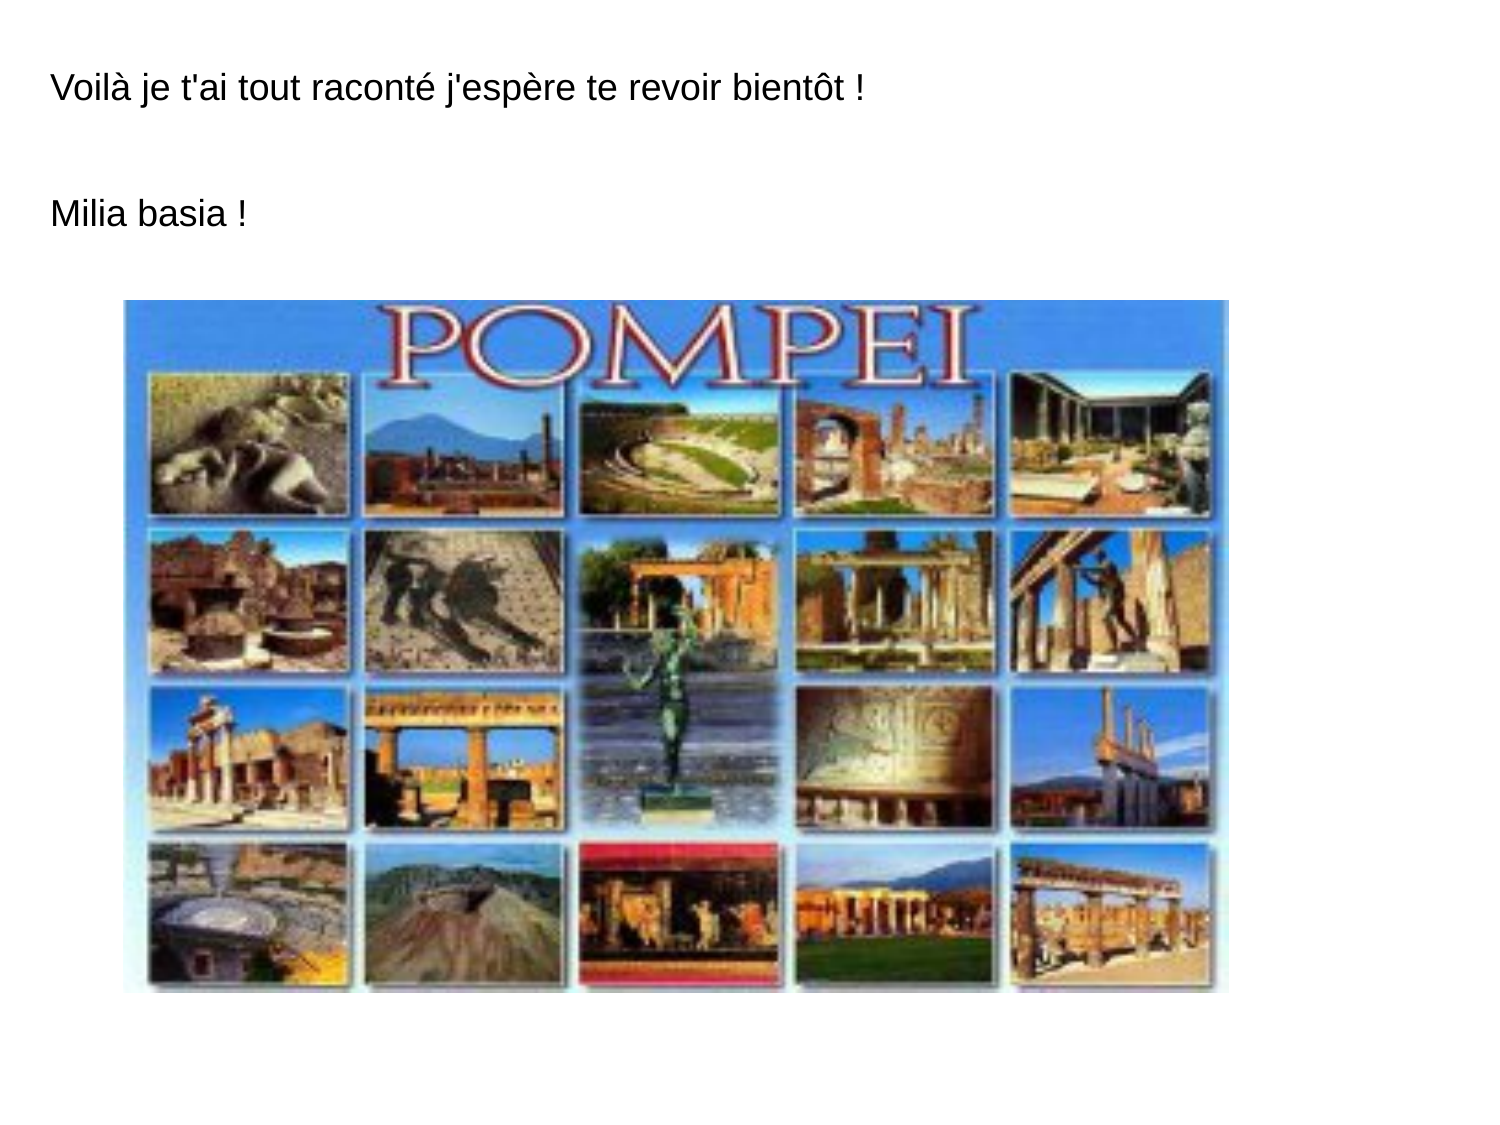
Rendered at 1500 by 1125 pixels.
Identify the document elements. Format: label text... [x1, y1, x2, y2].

picture [123, 300, 1229, 993]
text_box Voilà je t'ai tout raconté j'espère te revoir bientôt ! Milia basia ! [35, 59, 1500, 242]
